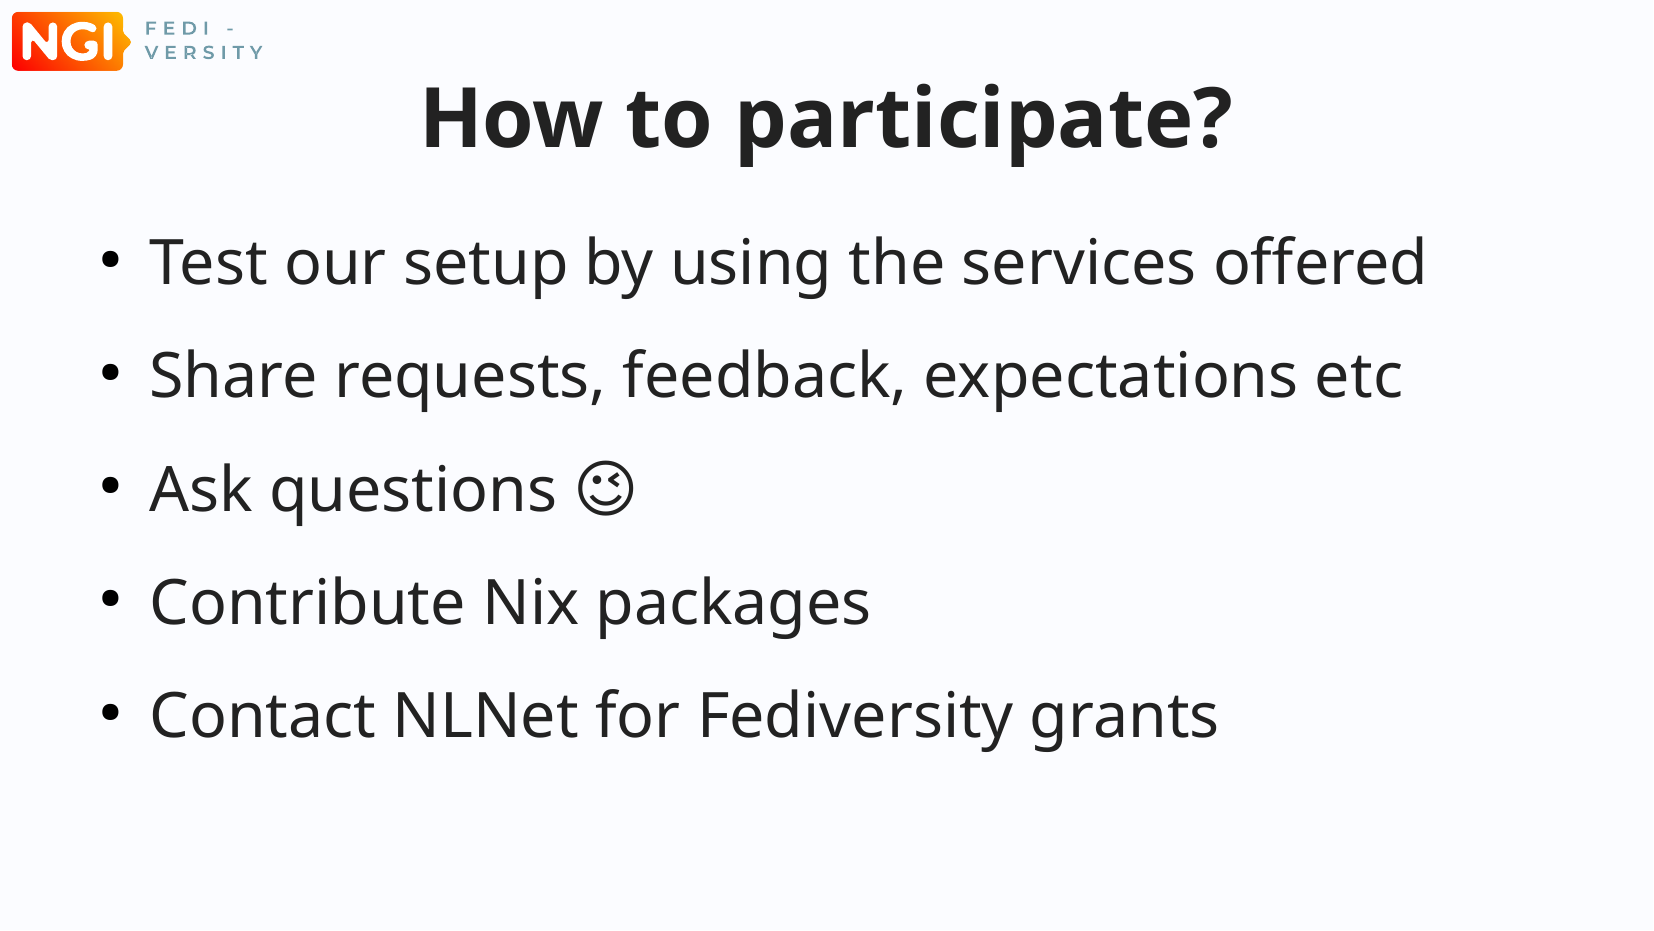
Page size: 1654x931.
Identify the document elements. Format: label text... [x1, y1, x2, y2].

title How to participate? [82, 37, 1571, 193]
list Test our setup by using the services offered Share requests, feedback, expectations etc Ask questions 😉 Contribute Nix packages Contact NLNet for Fediversity grants [82, 217, 1571, 758]
